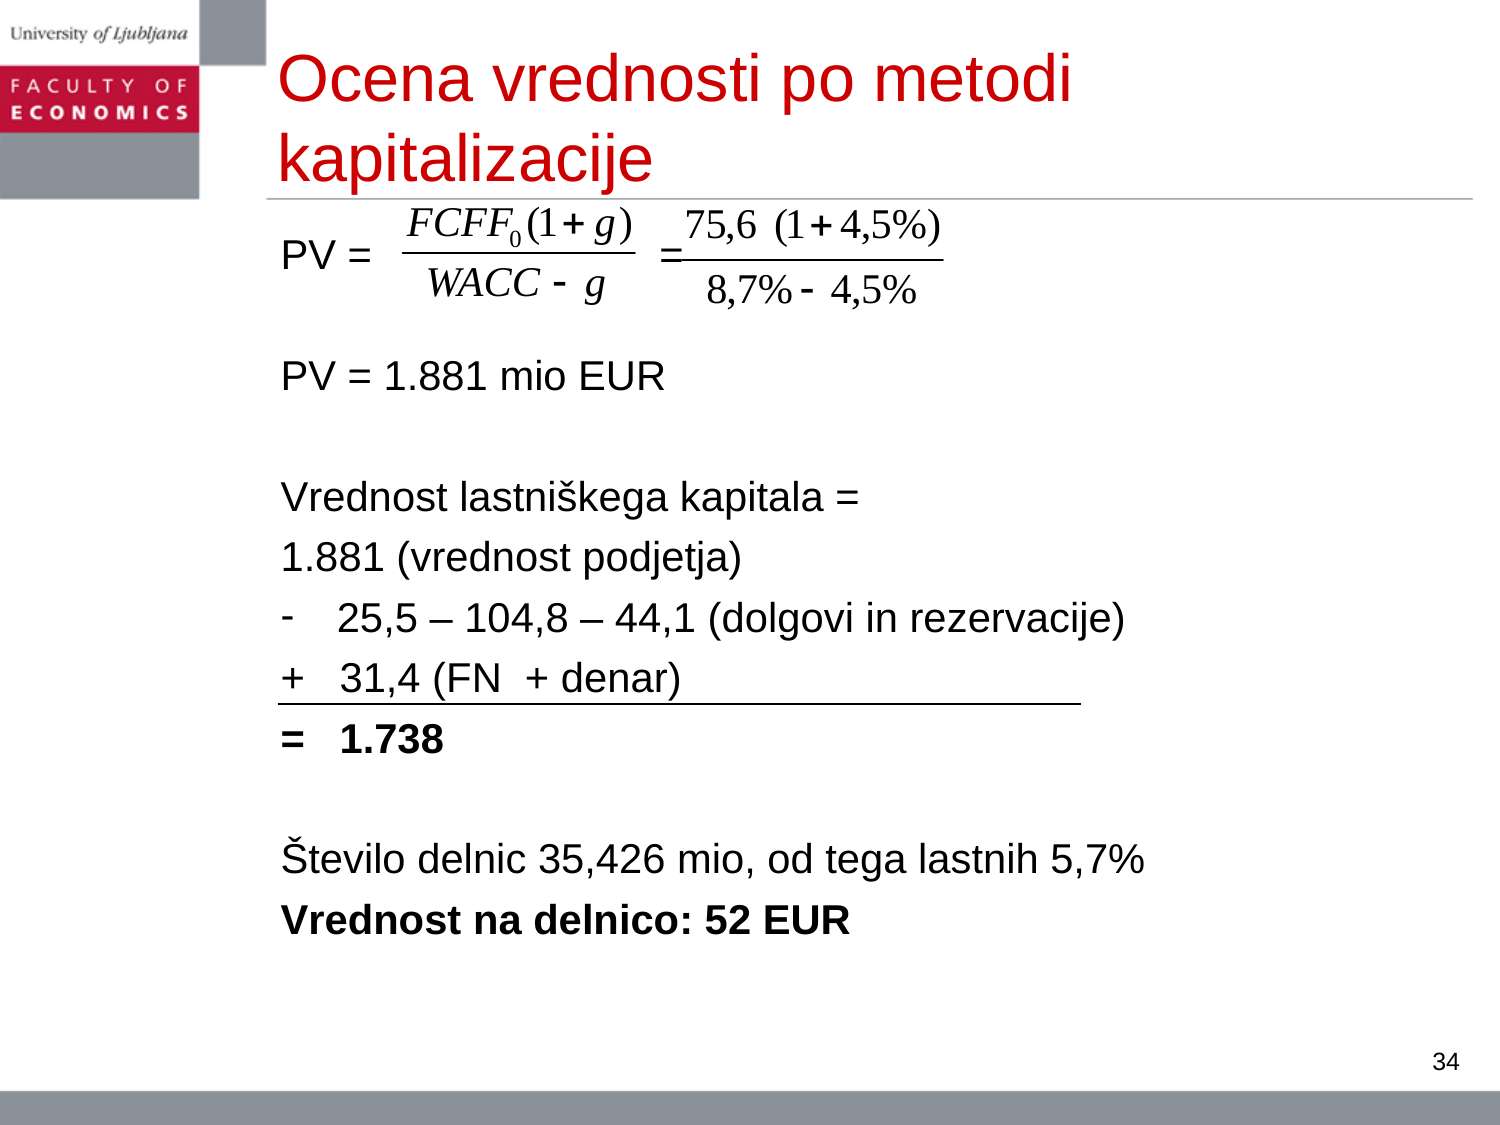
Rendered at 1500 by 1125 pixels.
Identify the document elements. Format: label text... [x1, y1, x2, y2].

chart [675, 196, 954, 320]
chart [395, 196, 643, 313]
title Ocena vrednosti po metodi kapitalizacije [262, 24, 1476, 203]
text_box <number> [1162, 1037, 1476, 1101]
list PV = = PV = 1.881 mio EUR Vrednost lastniškega kapitala = 1.881 (vrednost podjetja) 25,5 – 104,8 – 44,1 (dolgovi in rezervacije) + 31,4 (FN + denar) = 1.738 Število delnic 35,426 mio, od tega lastnih 5,7% Vrednost na delnico: 52 EUR [265, 220, 1479, 983]
picture [0, 0, 1500, 1125]
